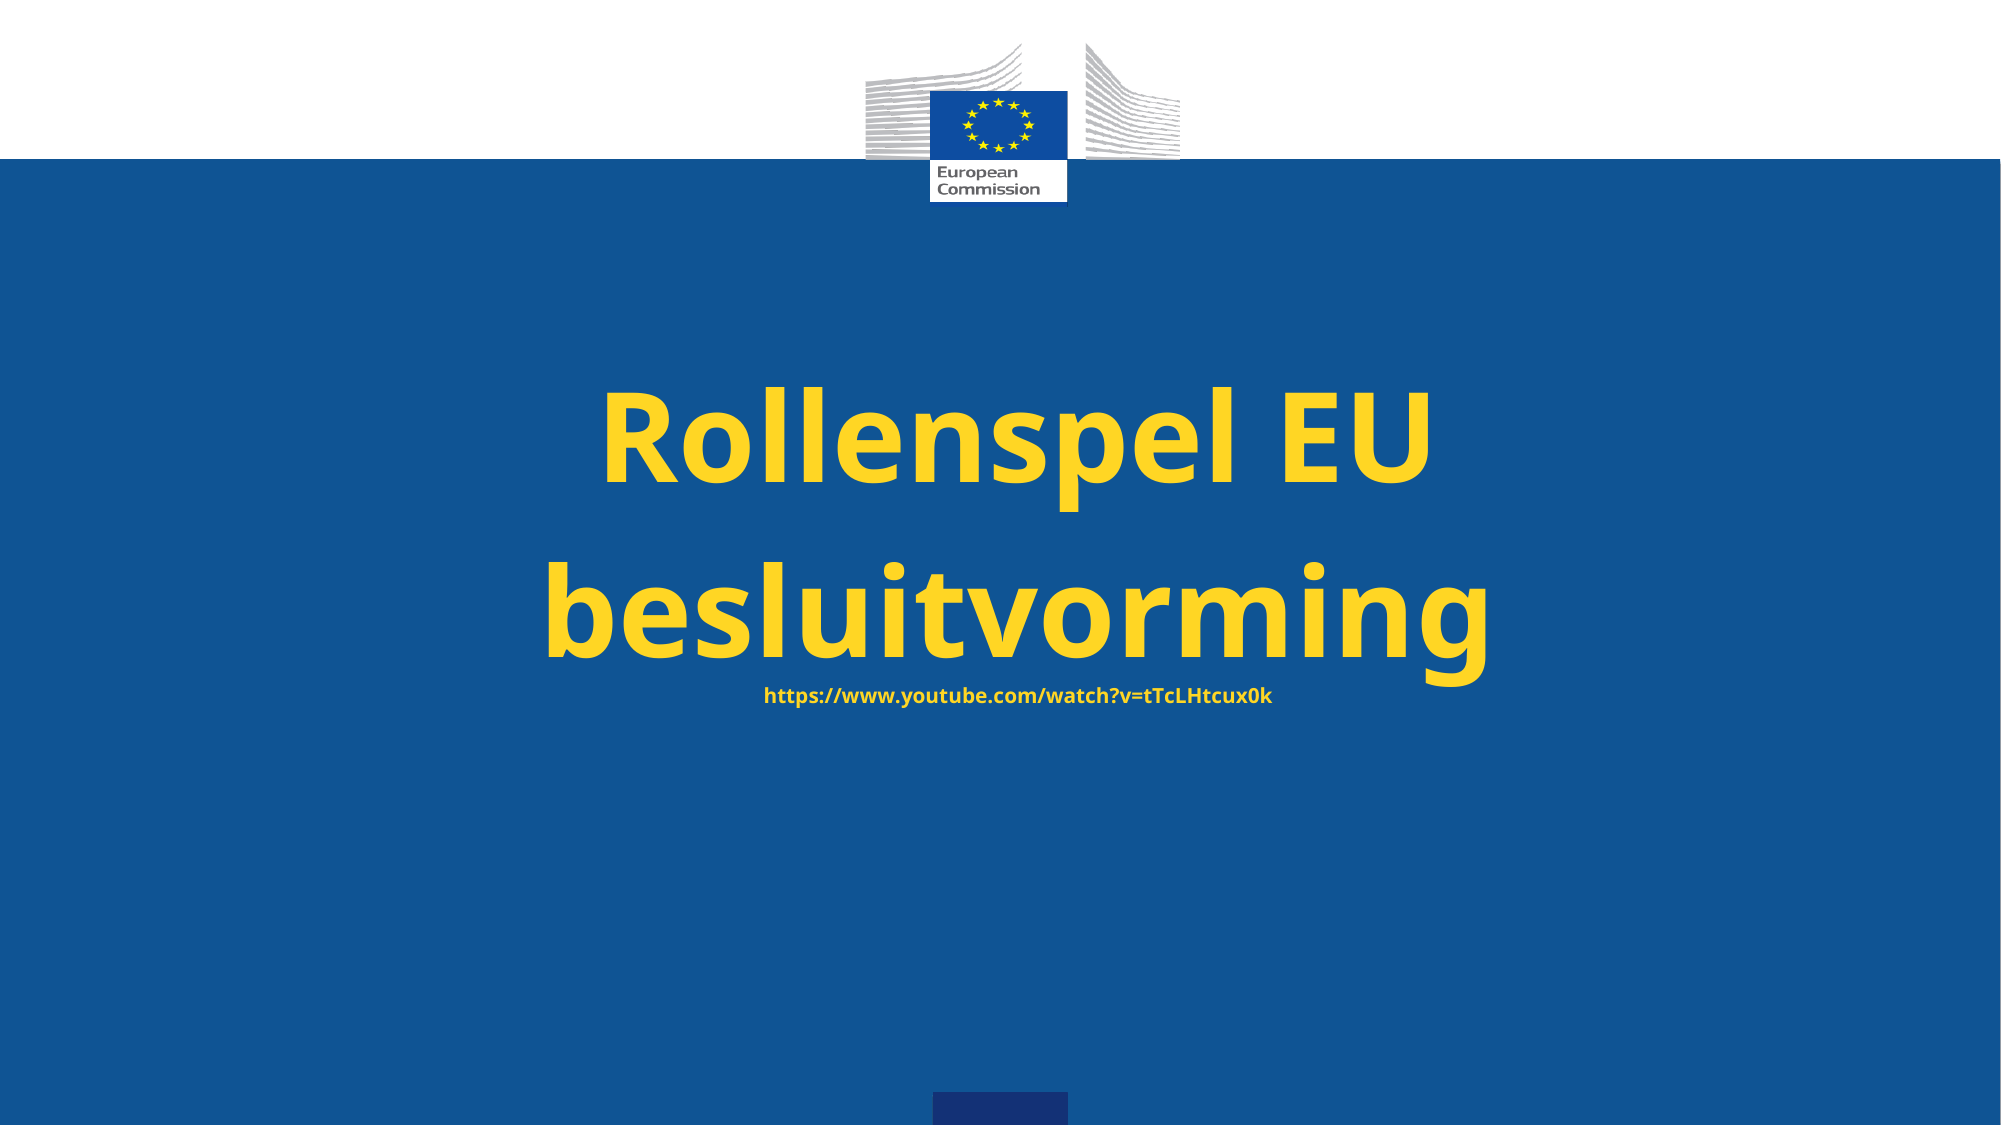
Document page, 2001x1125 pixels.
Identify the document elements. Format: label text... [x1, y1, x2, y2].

title Rollenspel EU besluitvorming https://www.youtube.com/watch?v=tTcLHtcux0k [362, 349, 1674, 658]
